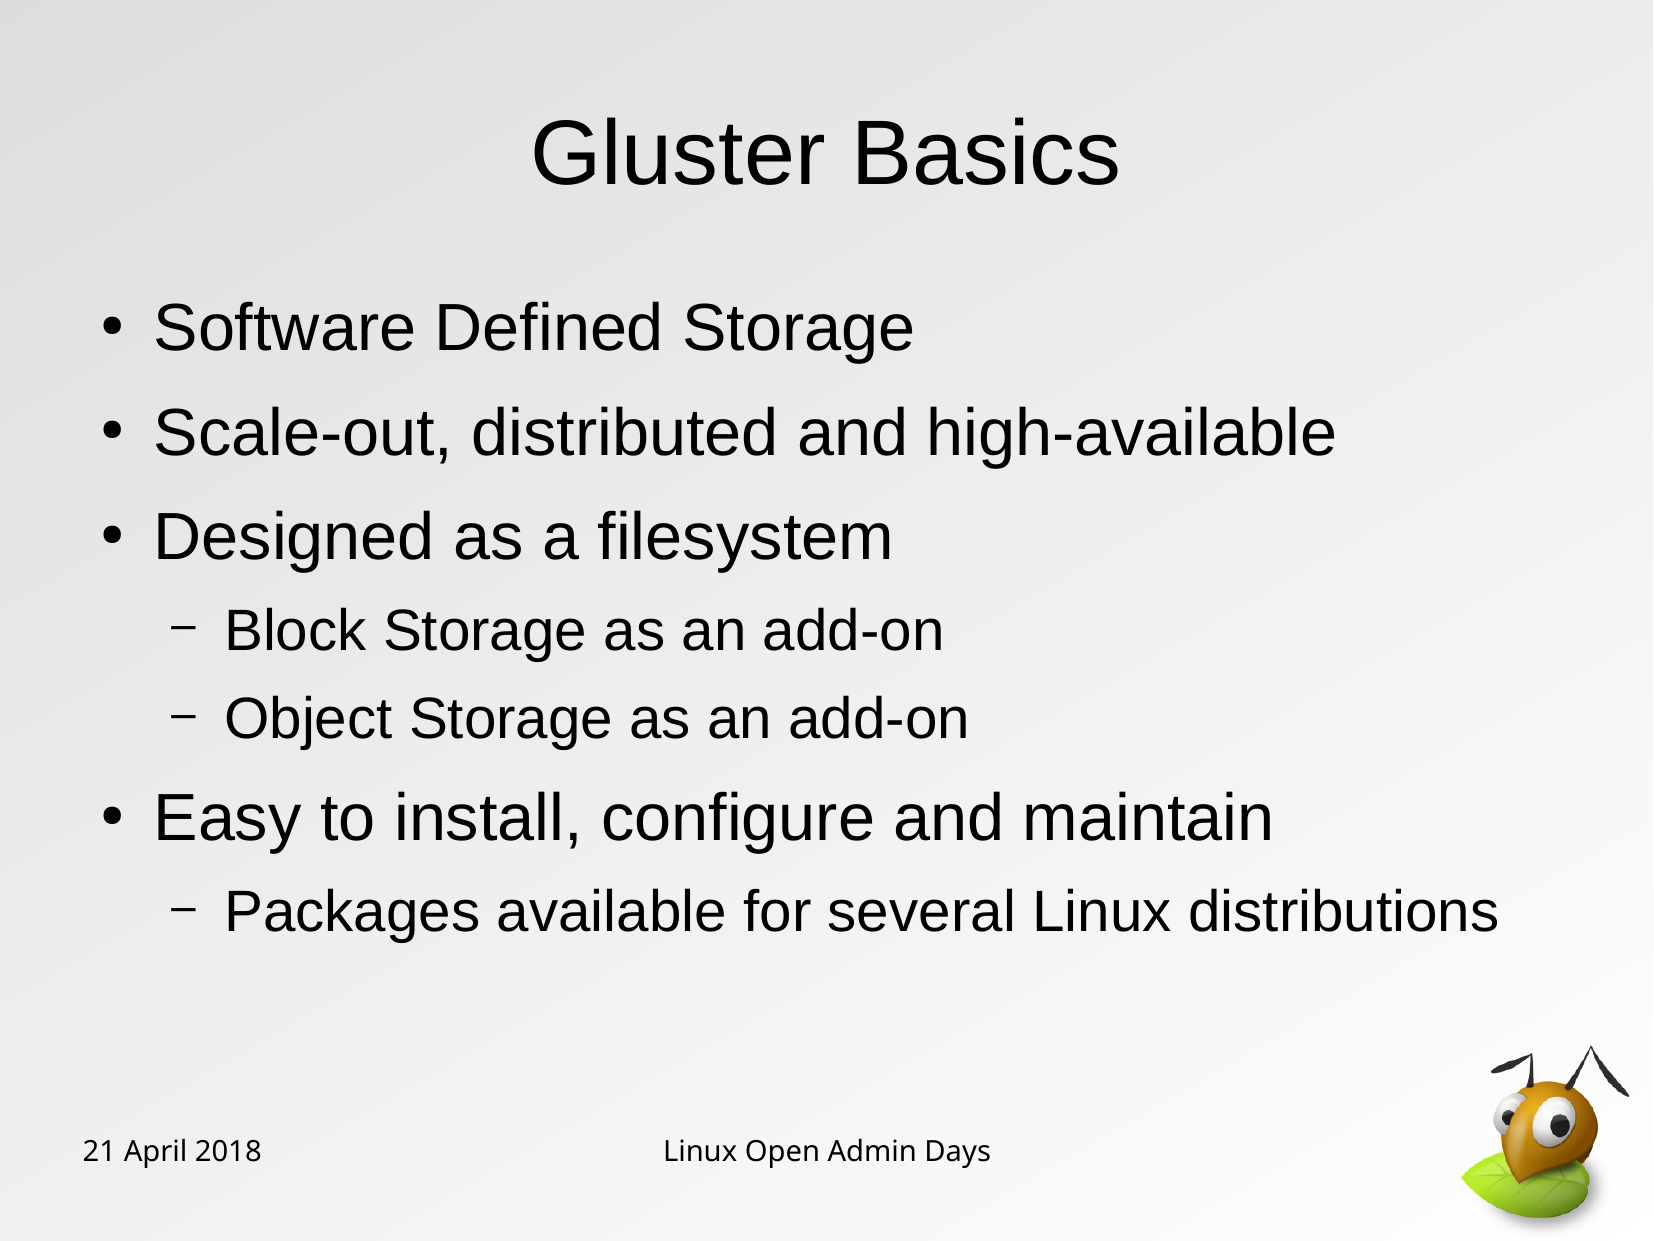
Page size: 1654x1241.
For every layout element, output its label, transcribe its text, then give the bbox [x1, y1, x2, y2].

title Gluster Basics [82, 49, 1571, 257]
list Software Defined Storage Scale-out, distributed and high-available Designed as a filesystem Block Storage as an add-on Object Storage as an add-on Easy to install, configure and maintain Packages available for several Linux distributions [82, 290, 1571, 1010]
picture [1432, 1037, 1653, 1241]
